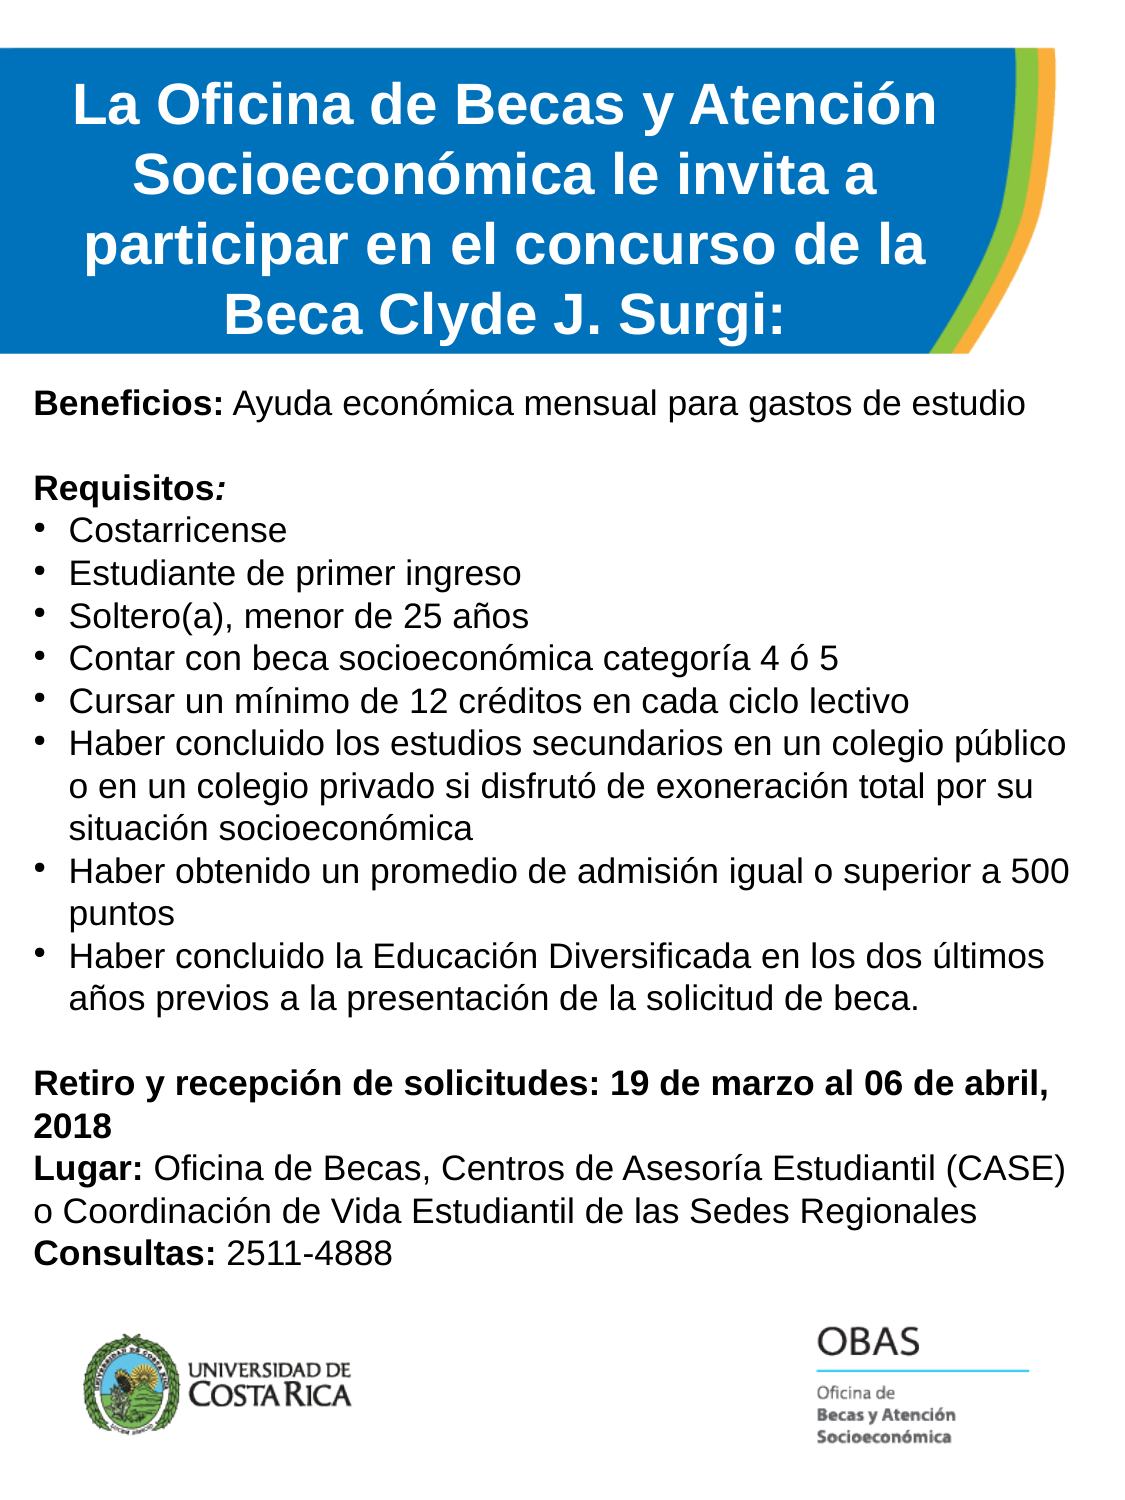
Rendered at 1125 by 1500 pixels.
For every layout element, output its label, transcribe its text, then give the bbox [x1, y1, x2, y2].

text_box Beneficios: Ayuda económica mensual para gastos de estudio Requisitos: Costarricense Estudiante de primer ingreso Soltero(a), menor de 25 años Contar con beca socioeconómica categoría 4 ó 5 Cursar un mínimo de 12 créditos en cada ciclo lectivo Haber concluido los estudios secundarios en un colegio público o en un colegio privado si disfrutó de exoneración total por su situación socioeconómica Haber obtenido un promedio de admisión igual o superior a 500 puntos Haber concluido la Educación Diversificada en los dos últimos años previos a la presentación de la solicitud de beca. Retiro y recepción de solicitudes: 19 de marzo al 06 de abril, 2018 Lugar: Oficina de Becas, Centros de Asesoría Estudiantil (CASE) o Coordinación de Vida Estudiantil de las Sedes Regionales Consultas: 2511-4888 [18, 372, 1099, 1476]
picture [0, 0, 1120, 1500]
text_box La Oficina de Becas y Atención Socioeconómica le invita a participar en el concurso de la Beca Clyde J. Surgi: [6, 59, 1004, 424]
